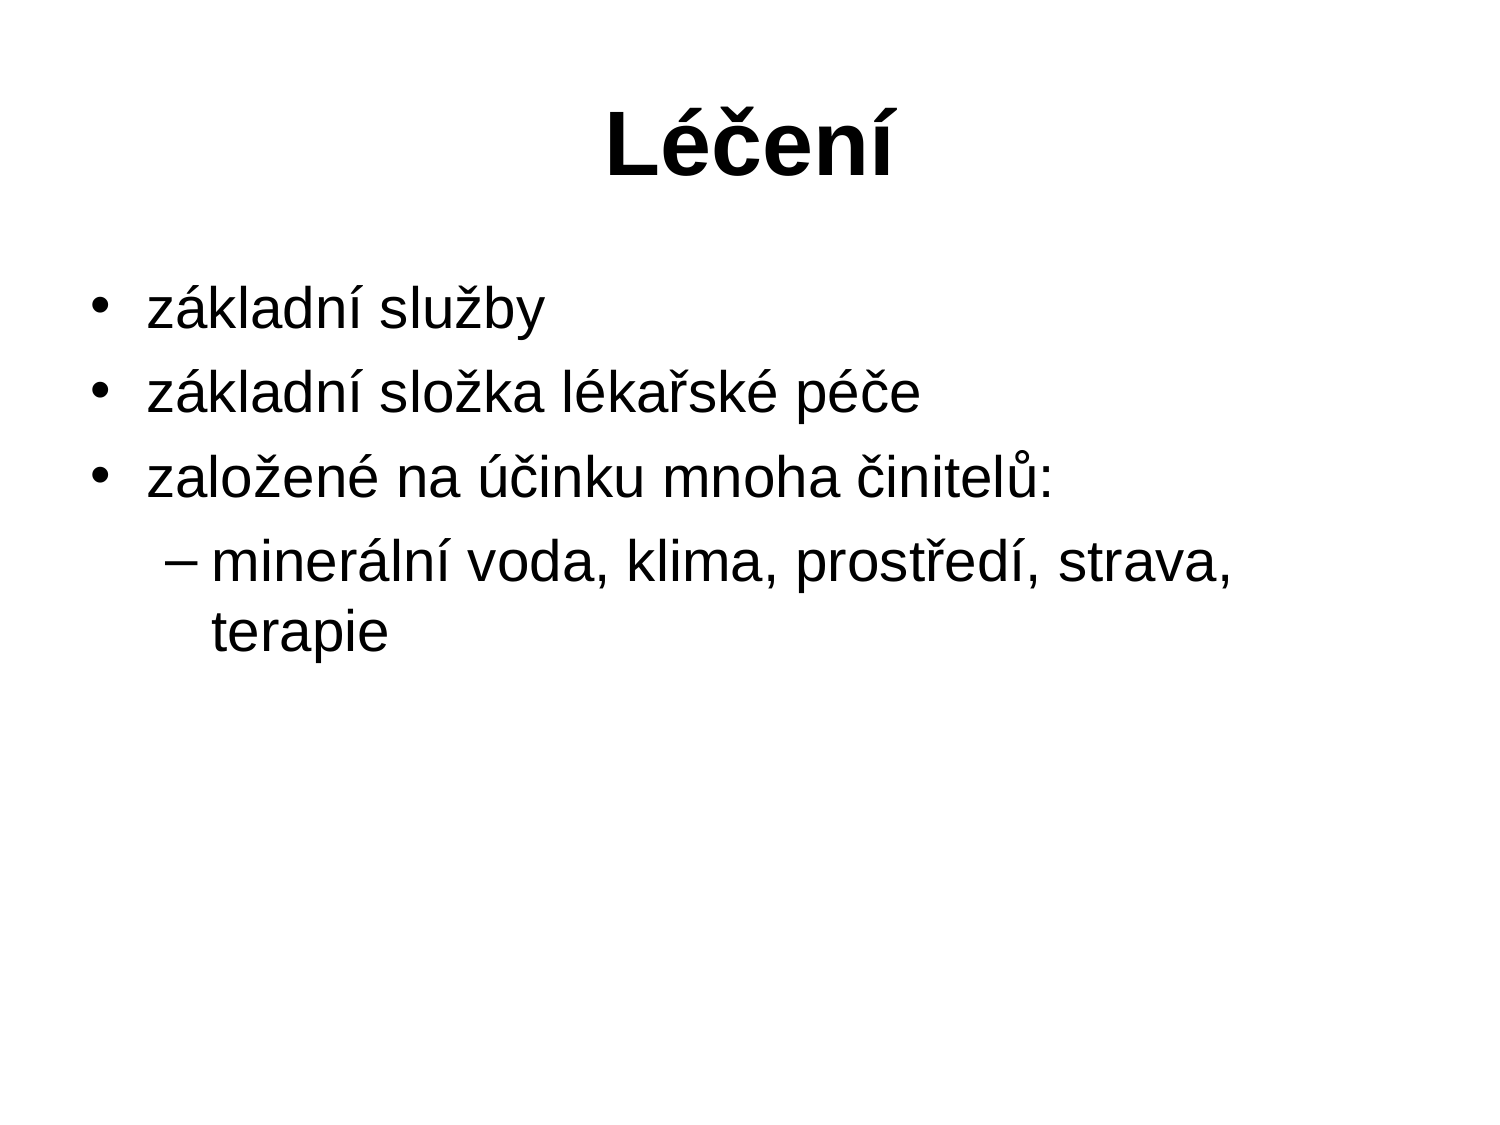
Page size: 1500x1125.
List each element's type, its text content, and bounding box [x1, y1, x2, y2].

list základní služby základní složka lékařské péče založené na účinku mnoha činitelů: minerální voda, klima, prostředí, strava, terapie [75, 262, 1426, 1006]
title Léčení [75, 45, 1426, 233]
